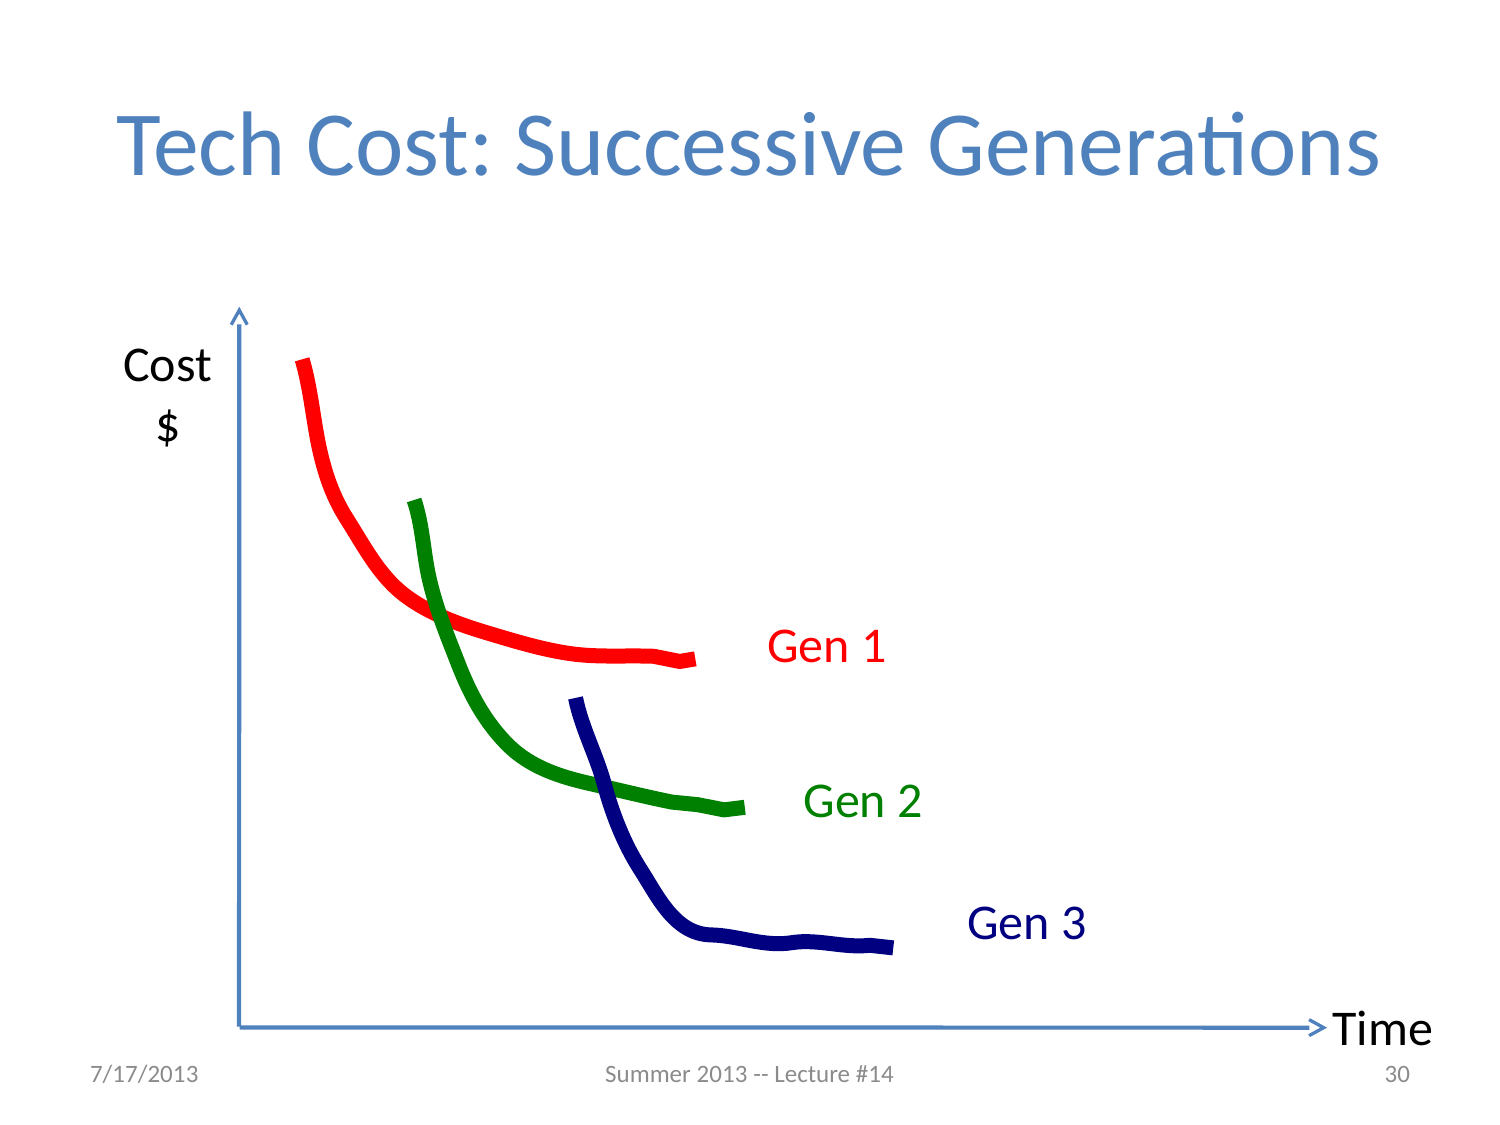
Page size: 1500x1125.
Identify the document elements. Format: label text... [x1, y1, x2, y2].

slide_number <number> [1074, 1042, 1425, 1103]
footer Summer 2013 -- Lecture #14 [512, 1042, 988, 1103]
title Tech Cost: Successive Generations [75, 45, 1425, 233]
text_box Time [1376, 1024, 1386, 1042]
slide_number 7/17/2013 [75, 1042, 425, 1103]
text_box Time [1390, 1024, 1400, 1042]
text_box Cost $ [108, 323, 227, 459]
text_box Gen 2 [781, 765, 976, 854]
text_box Time [1317, 988, 1449, 1063]
text_box Gen 1 [744, 609, 939, 698]
text_box Gen 3 [945, 886, 1139, 976]
